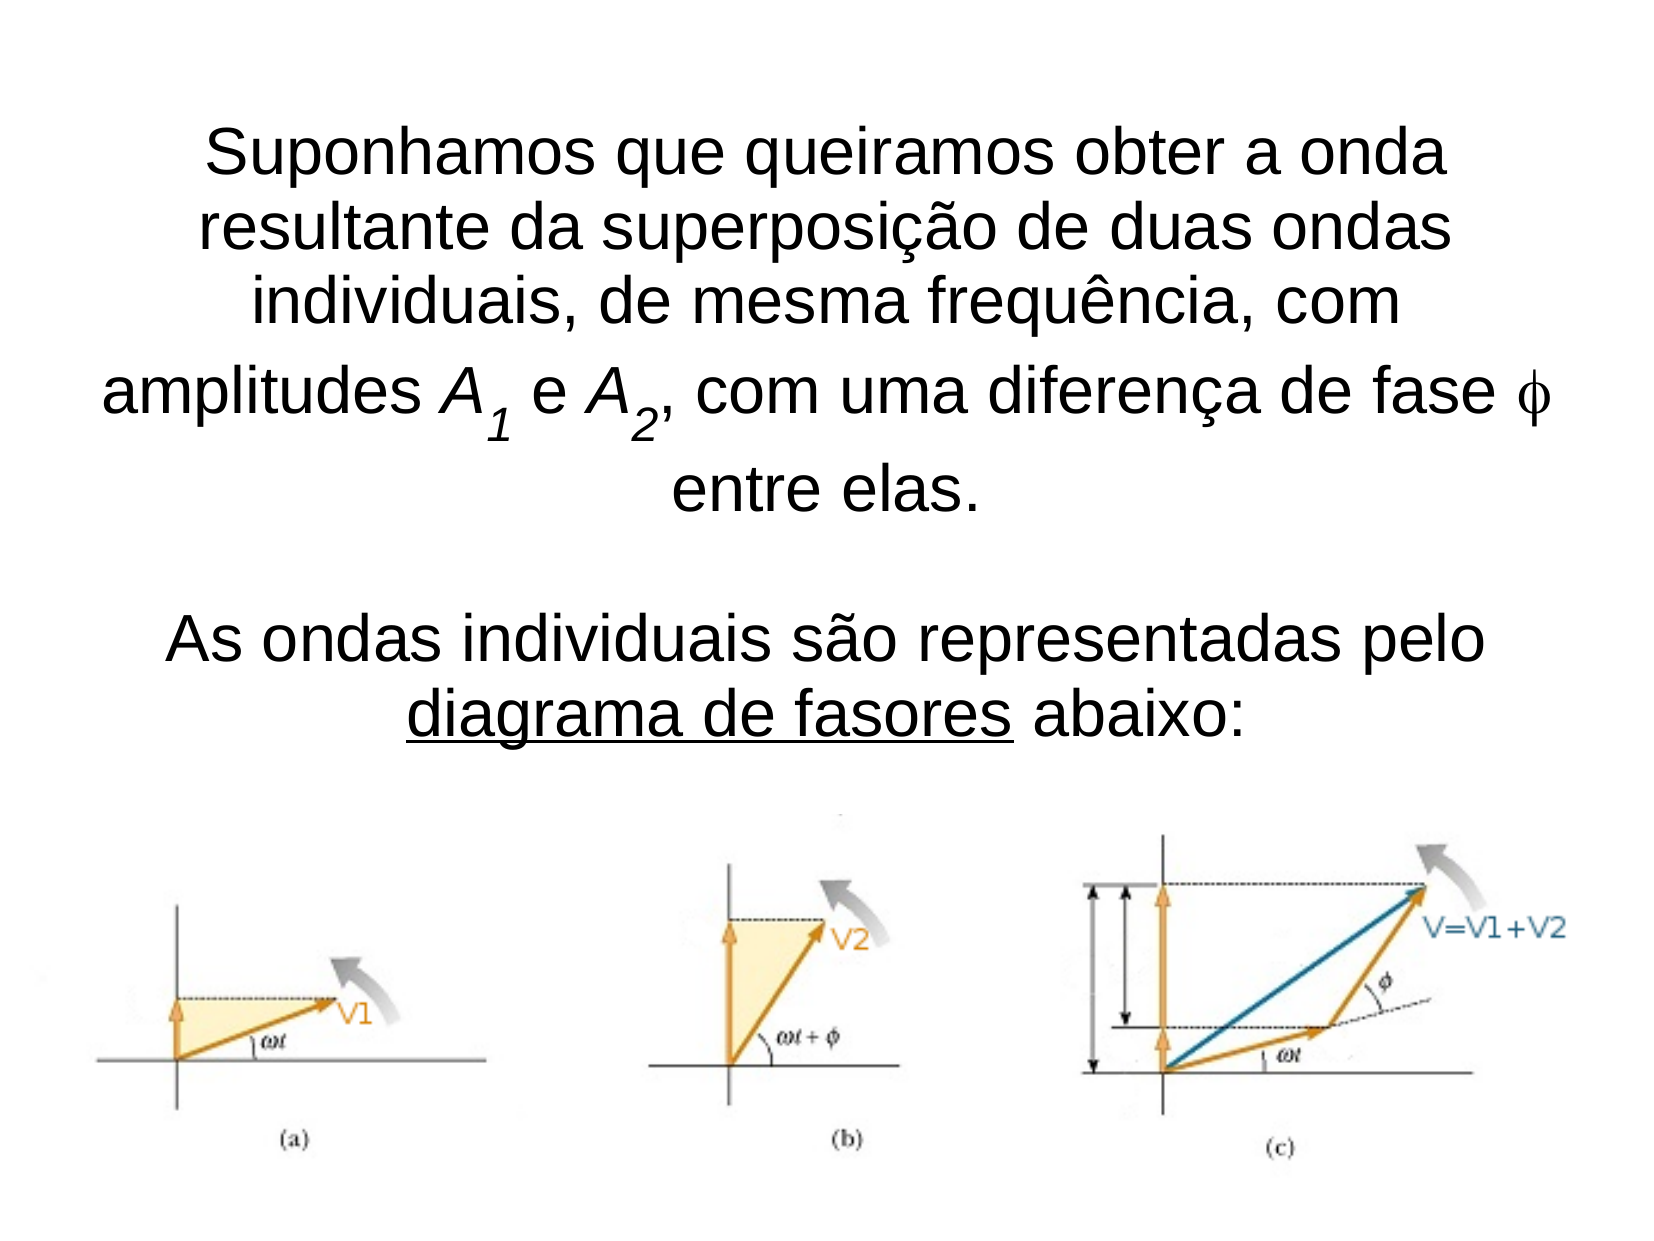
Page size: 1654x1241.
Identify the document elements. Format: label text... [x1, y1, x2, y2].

subtitle Suponhamos que queiramos obter a onda resultante da superposição de duas ondas individuais, de mesma frequência, com amplitudes A1 e A2, com uma diferença de fase f entre elas. As ondas individuais são representadas pelo diagrama de fasores abaixo: [82, 49, 1571, 814]
picture [12, 814, 1635, 1185]
